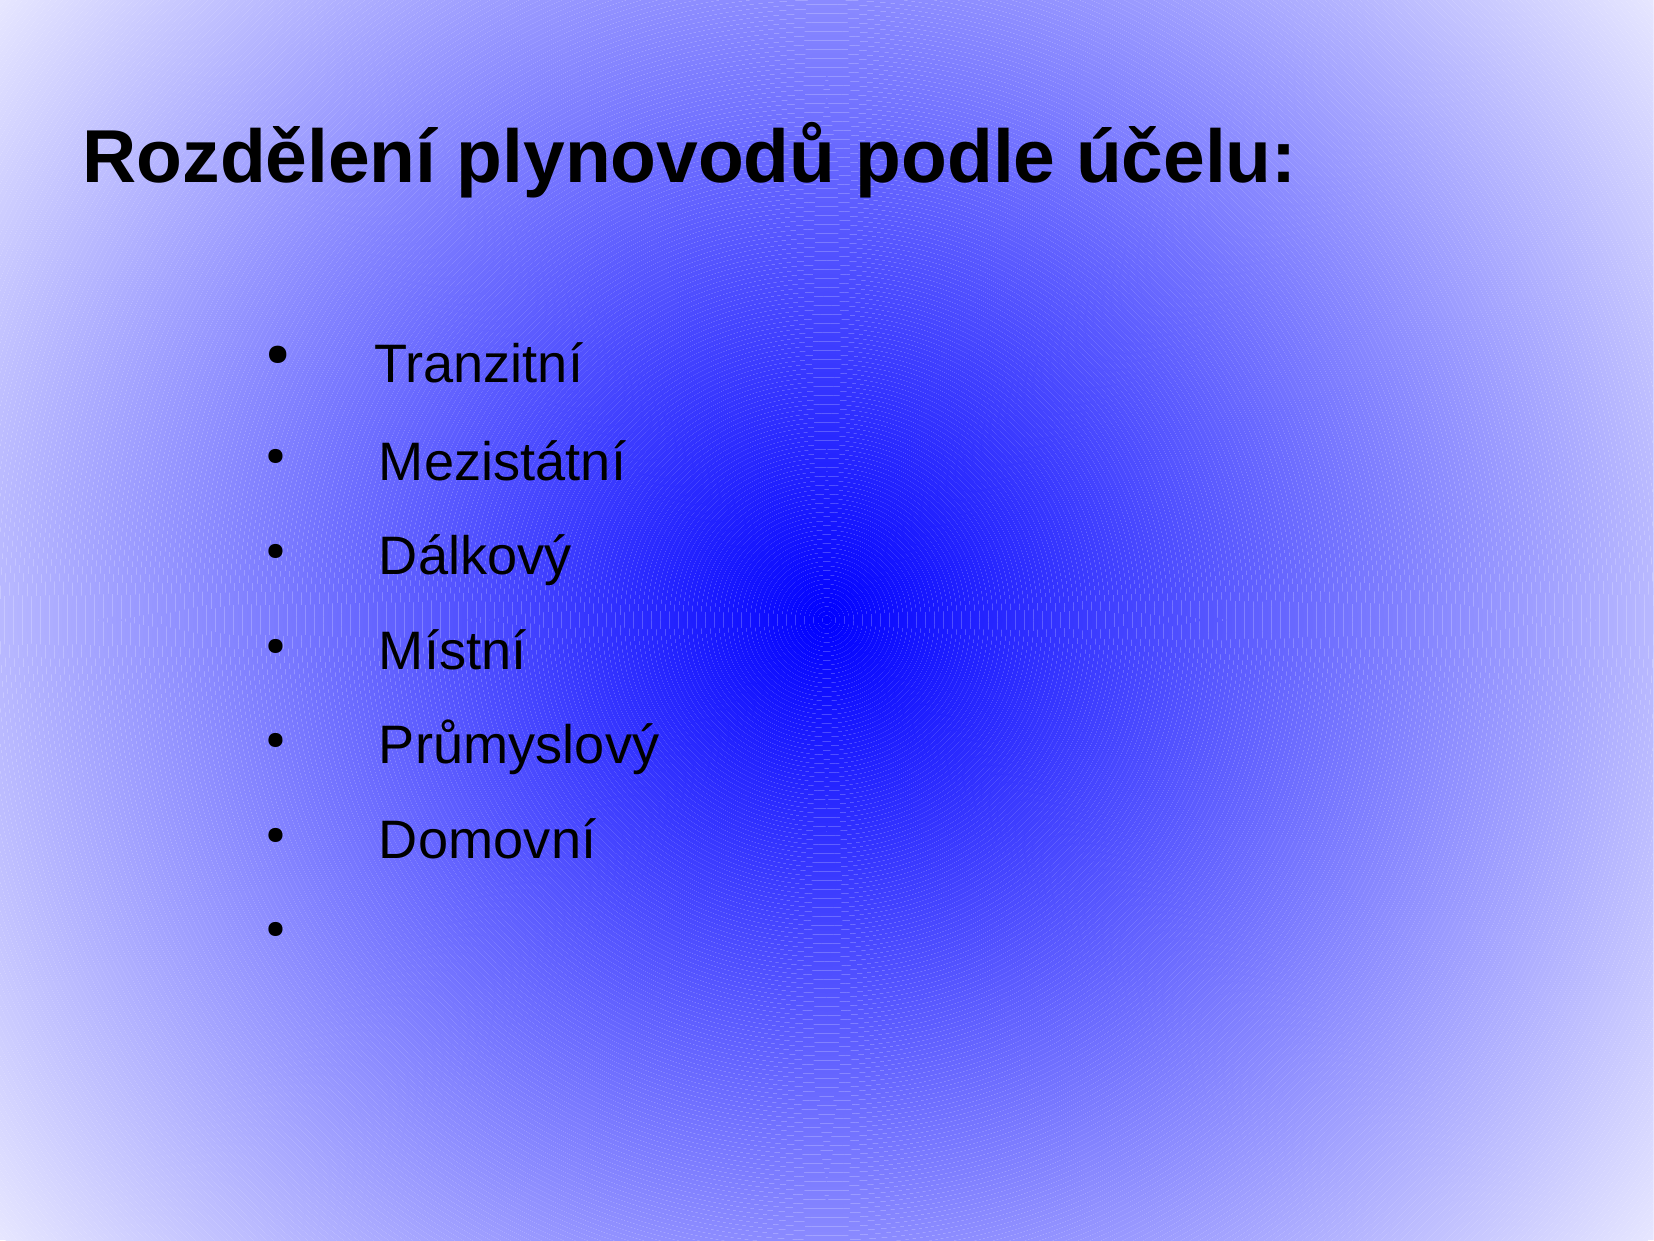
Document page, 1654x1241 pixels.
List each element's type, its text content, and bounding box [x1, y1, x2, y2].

title Rozdělení plynovodů podle účelu: [82, 49, 1571, 257]
list Tranzitní Mezistátní Dálkový Místní Průmyslový Domovní [230, 206, 975, 1026]
